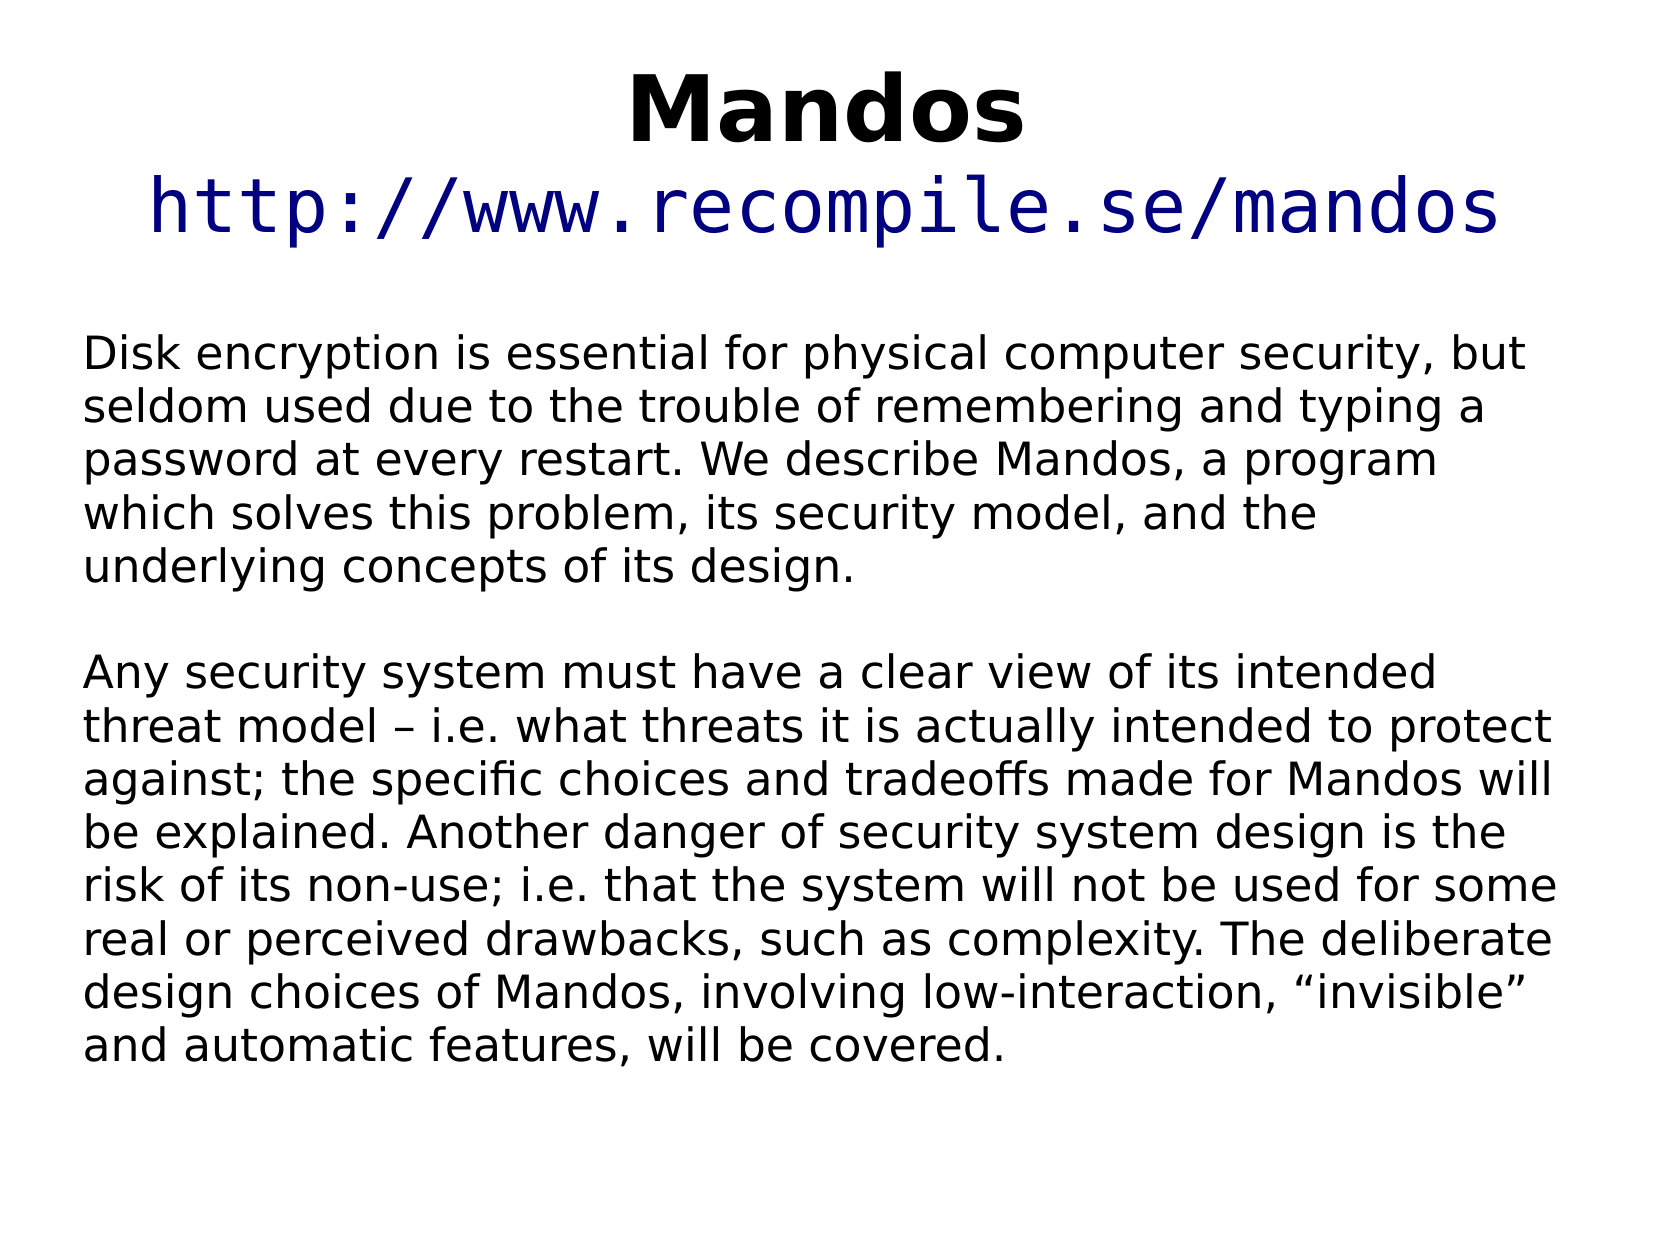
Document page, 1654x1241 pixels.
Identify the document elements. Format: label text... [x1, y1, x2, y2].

title Mandos http://www.recompile.se/mandos [82, 49, 1571, 257]
subtitle Disk encryption is essential for physical computer security, but seldom used due to the trouble of remembering and typing a password at every restart. We describe Mandos, a program which solves this problem, its security model, and the underlying concepts of its design. Any security system must have a clear view of its intended threat model – i.e. what threats it is actually intended to protect against; the specific choices and tradeoffs made for Mandos will be explained. Another danger of security system design is the risk of its non-use; i.e. that the system will not be used for some real or perceived drawbacks, such as complexity. The deliberate design choices of Mandos, involving low-interaction, “invisible” and automatic features, will be covered. [82, 297, 1571, 1102]
